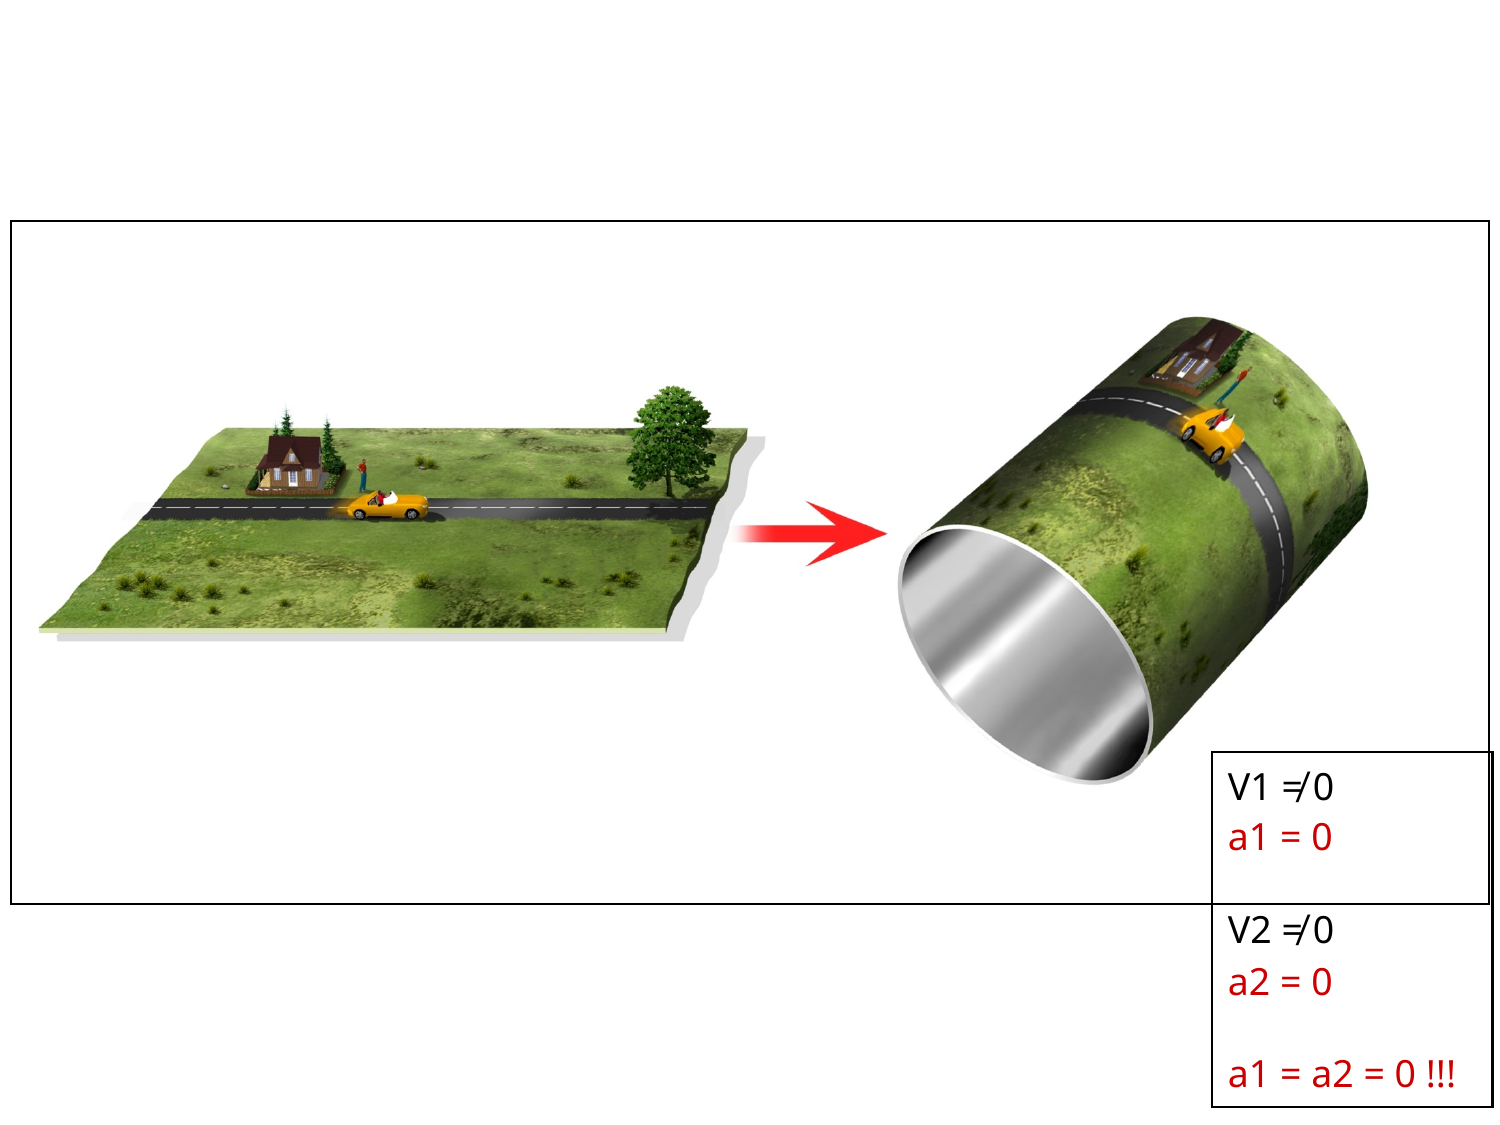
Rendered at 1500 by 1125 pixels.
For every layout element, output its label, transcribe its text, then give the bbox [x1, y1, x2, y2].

picture [11, 221, 1489, 904]
text_box V1 ≠ 0 a1 = 0 V2 ≠ 0 a2 = 0 a1 = a2 = 0 !!! [1212, 751, 1493, 1063]
